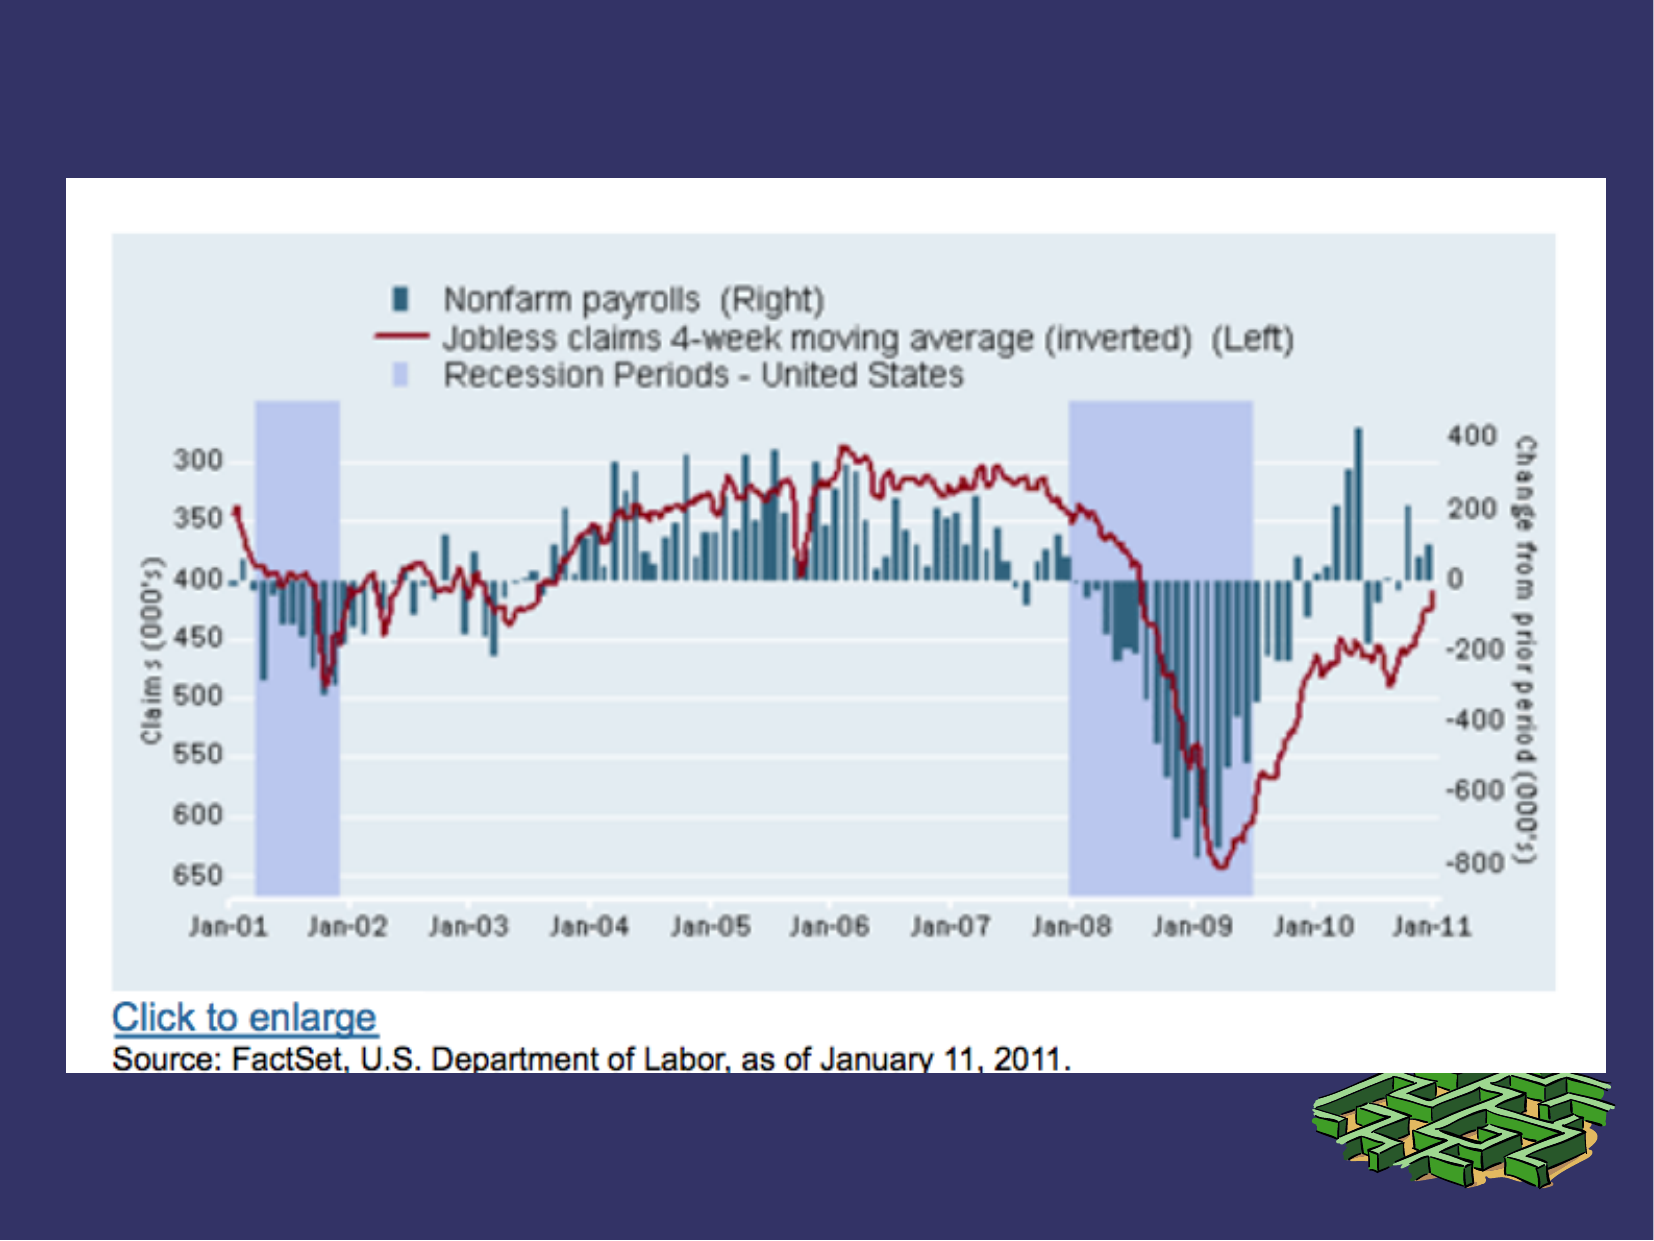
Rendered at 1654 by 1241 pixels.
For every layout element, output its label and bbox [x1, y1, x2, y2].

picture [66, 178, 1606, 1073]
